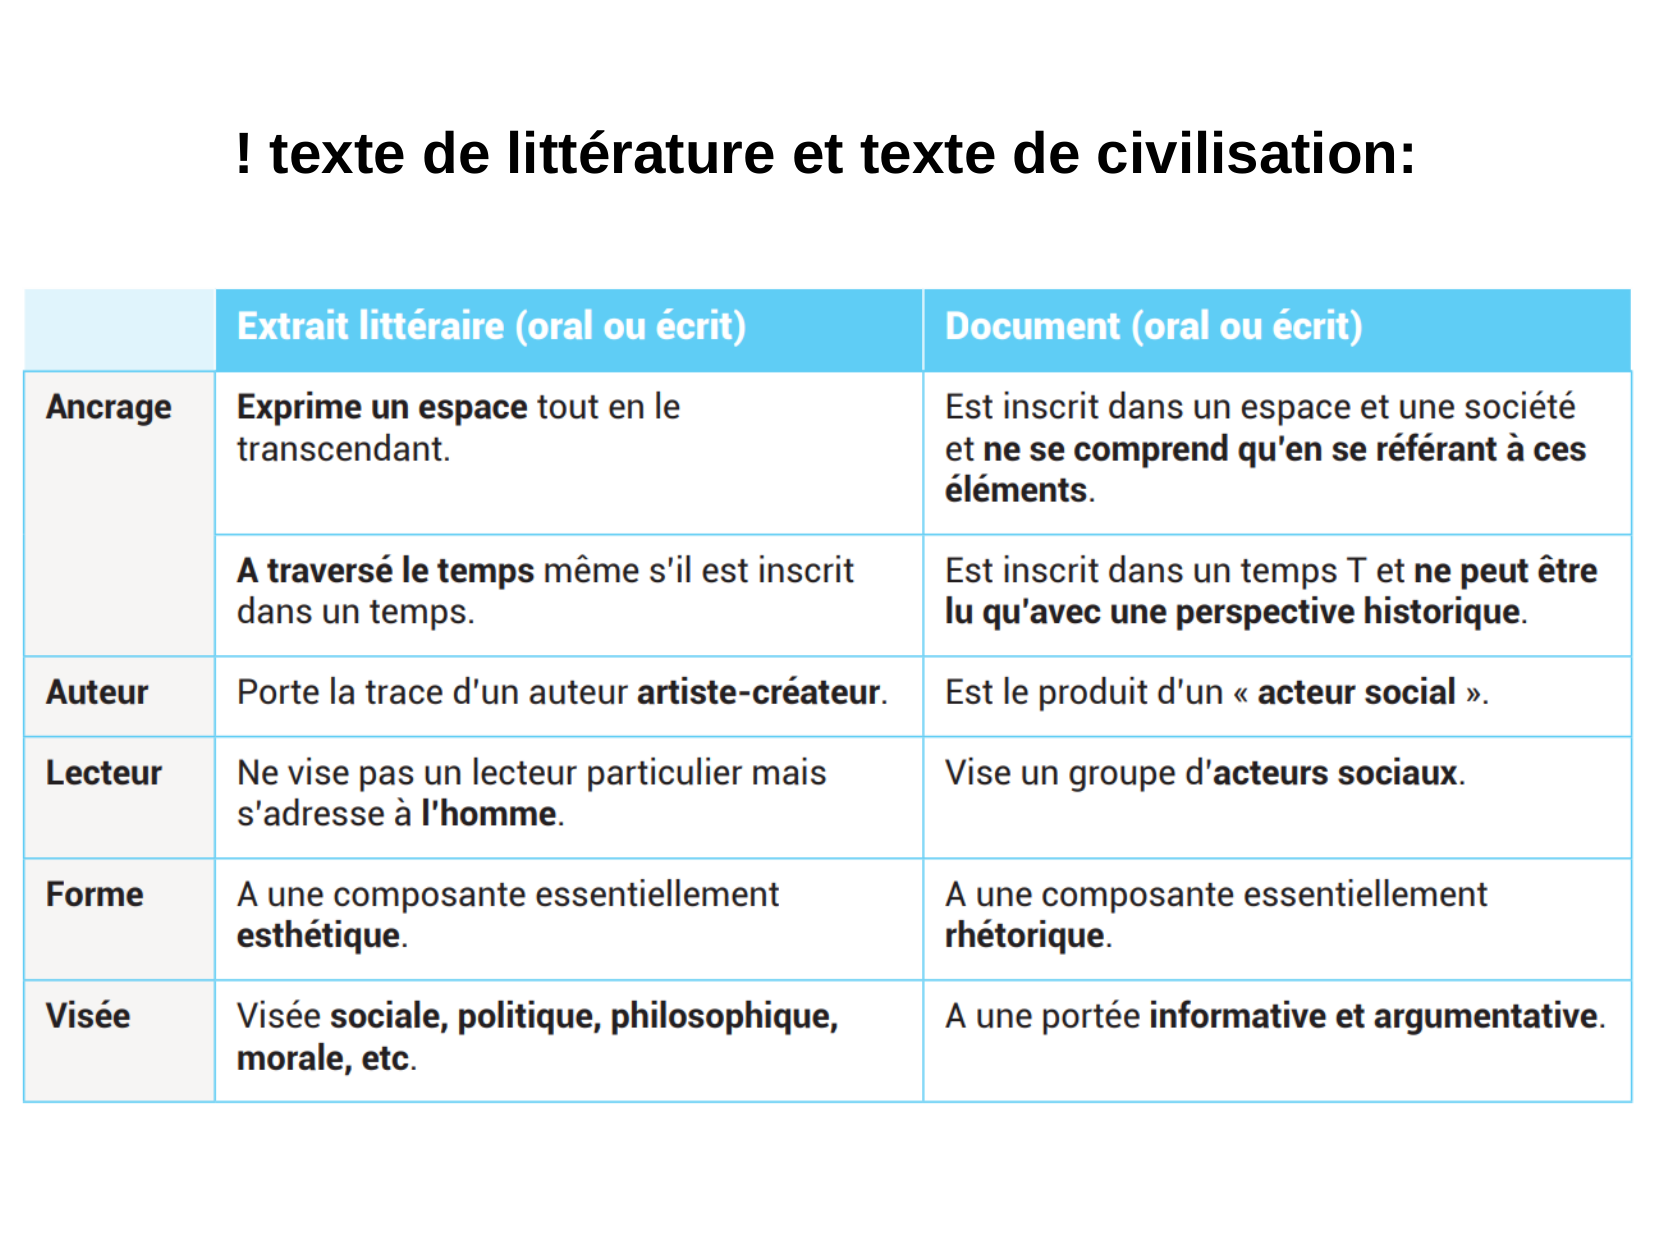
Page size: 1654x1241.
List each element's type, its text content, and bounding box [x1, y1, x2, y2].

title ! texte de littérature et texte de civilisation: [82, 49, 1571, 257]
picture [0, 265, 1654, 1126]
